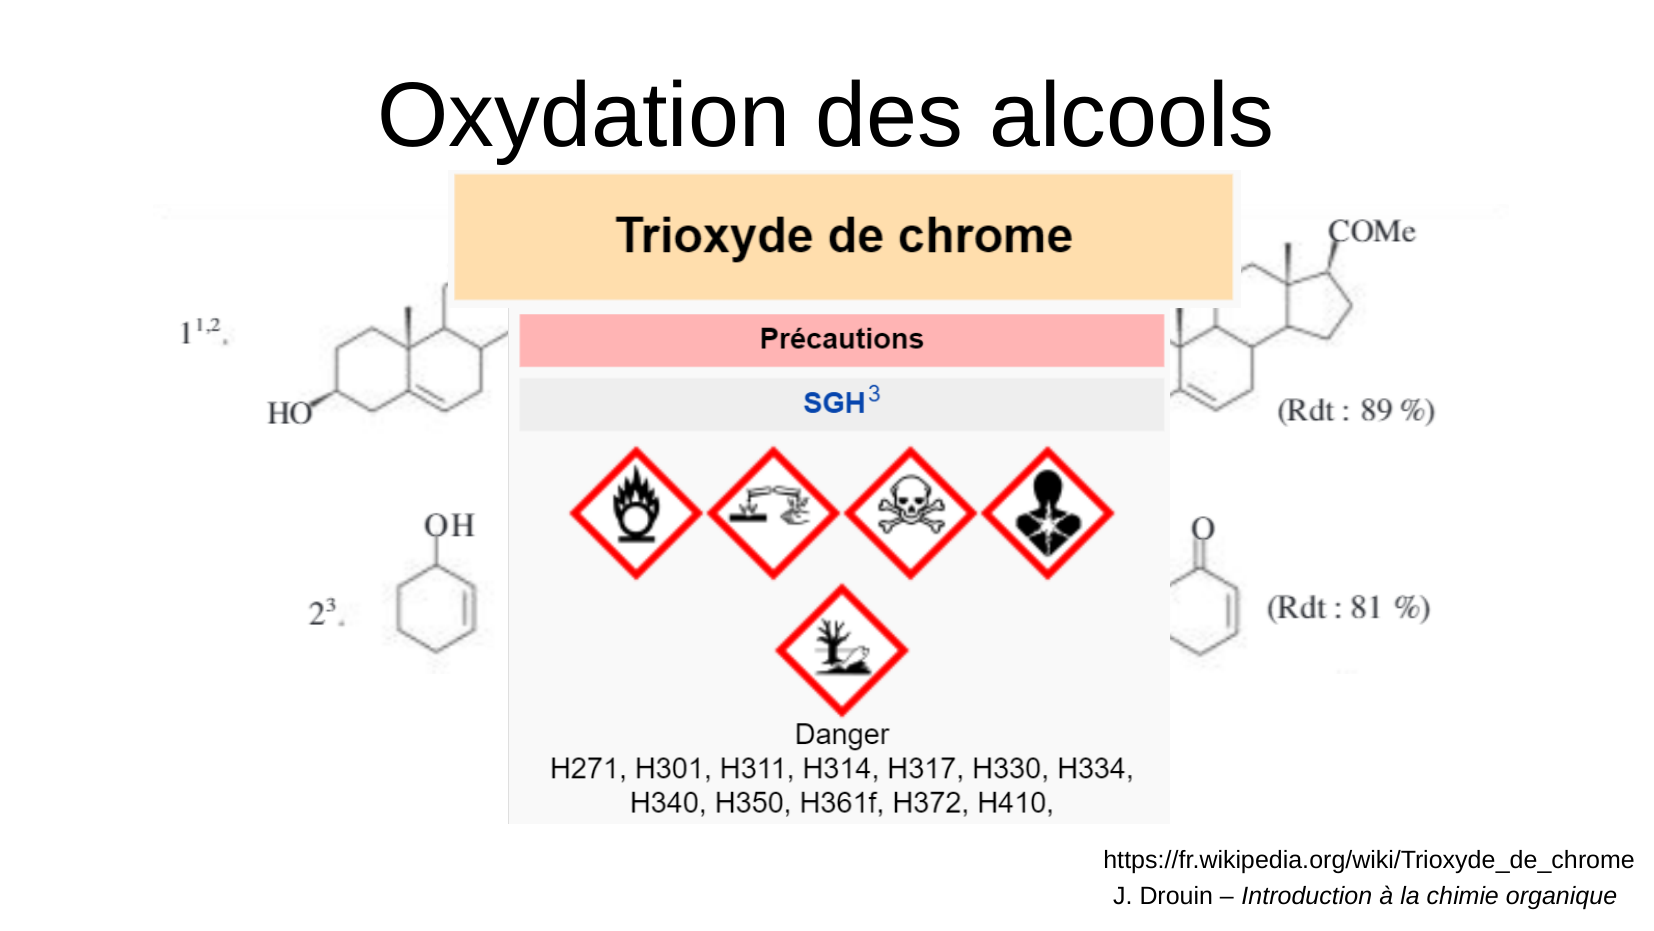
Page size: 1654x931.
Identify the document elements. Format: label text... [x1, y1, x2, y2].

text_box https://fr.wikipedia.org/wiki/Trioxyde_de_chrome [1088, 838, 1654, 896]
text_box J. Drouin – Introduction à la chimie organique [1098, 896, 1654, 917]
title Oxydation des alcools [82, 37, 1571, 193]
picture [153, 170, 1509, 824]
